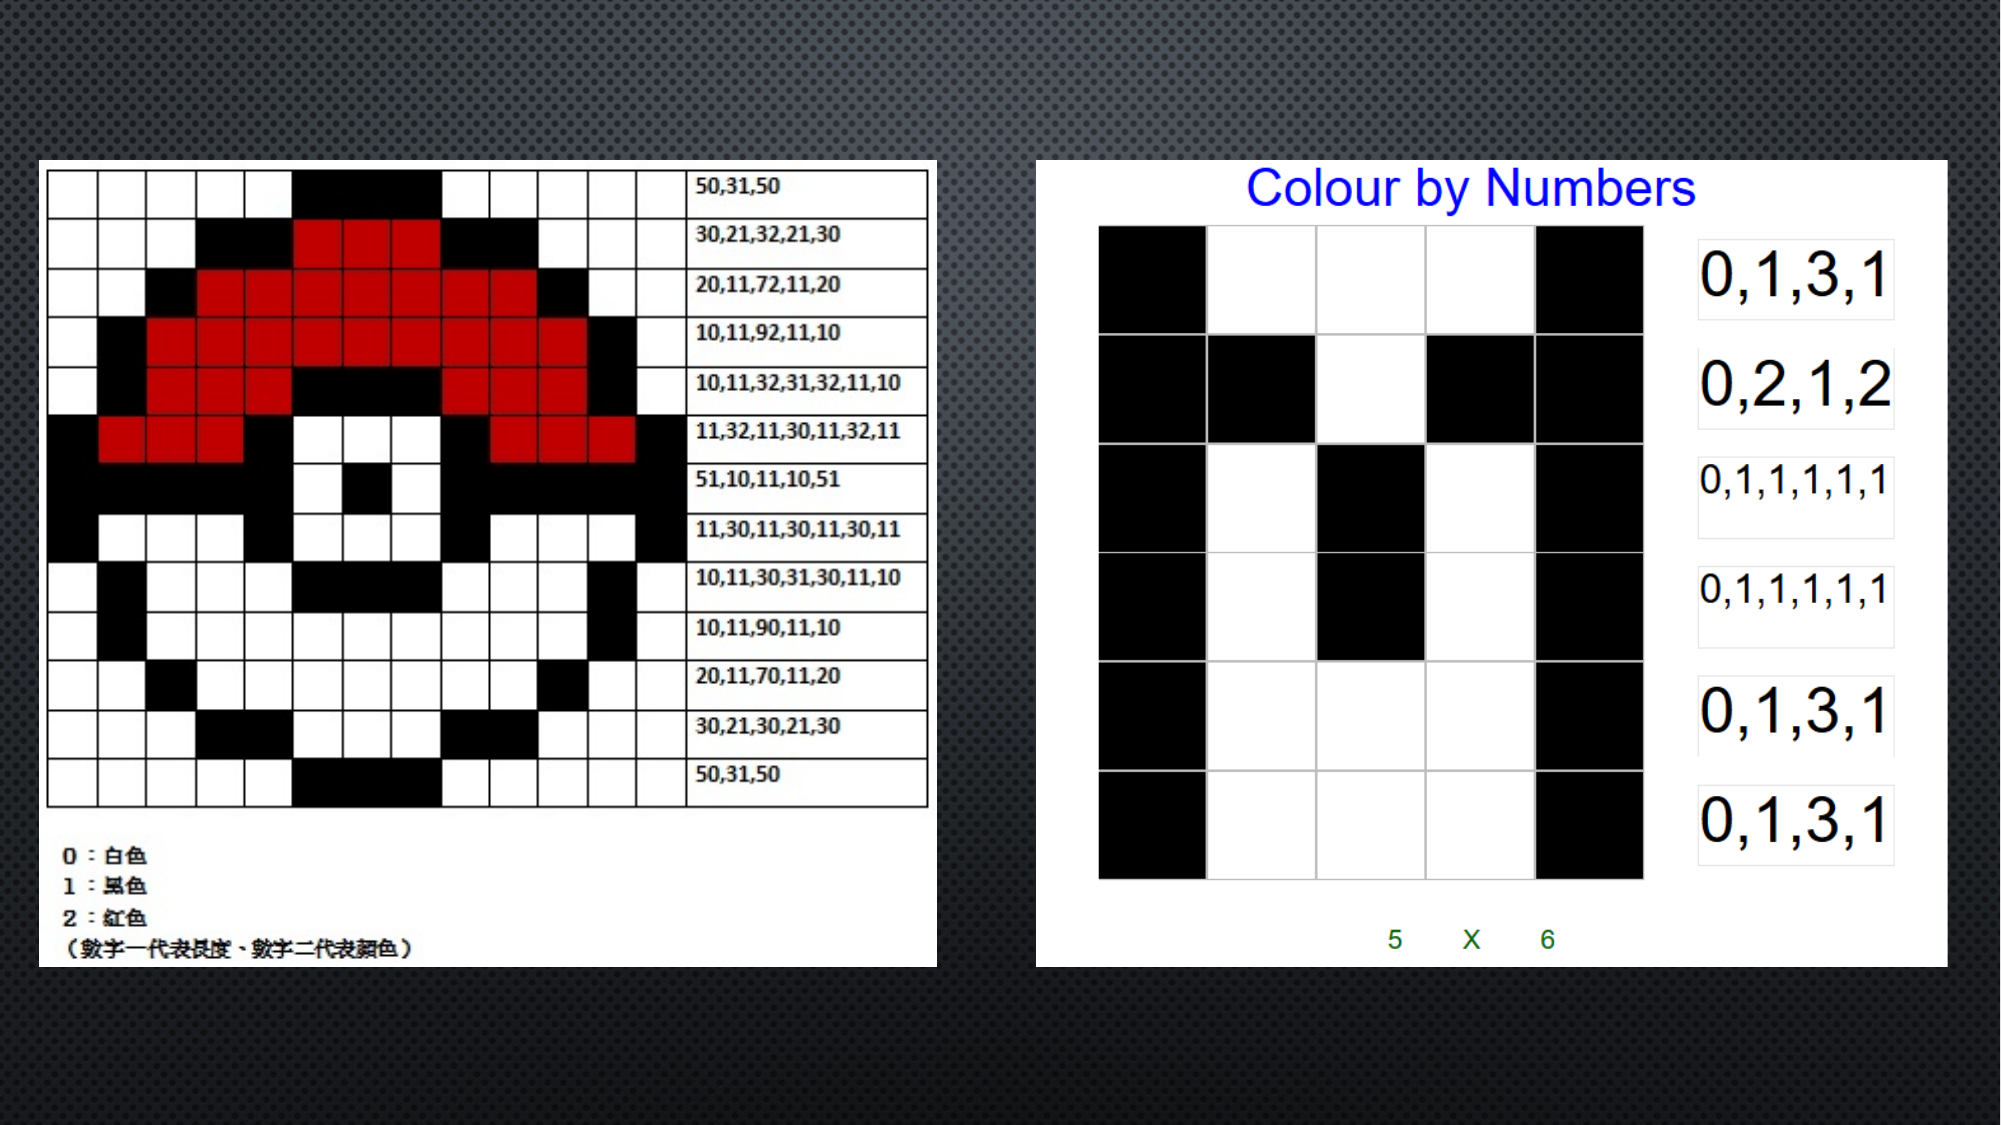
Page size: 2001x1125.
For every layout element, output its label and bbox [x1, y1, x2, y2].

picture [39, 160, 937, 967]
picture [1036, 160, 1948, 967]
